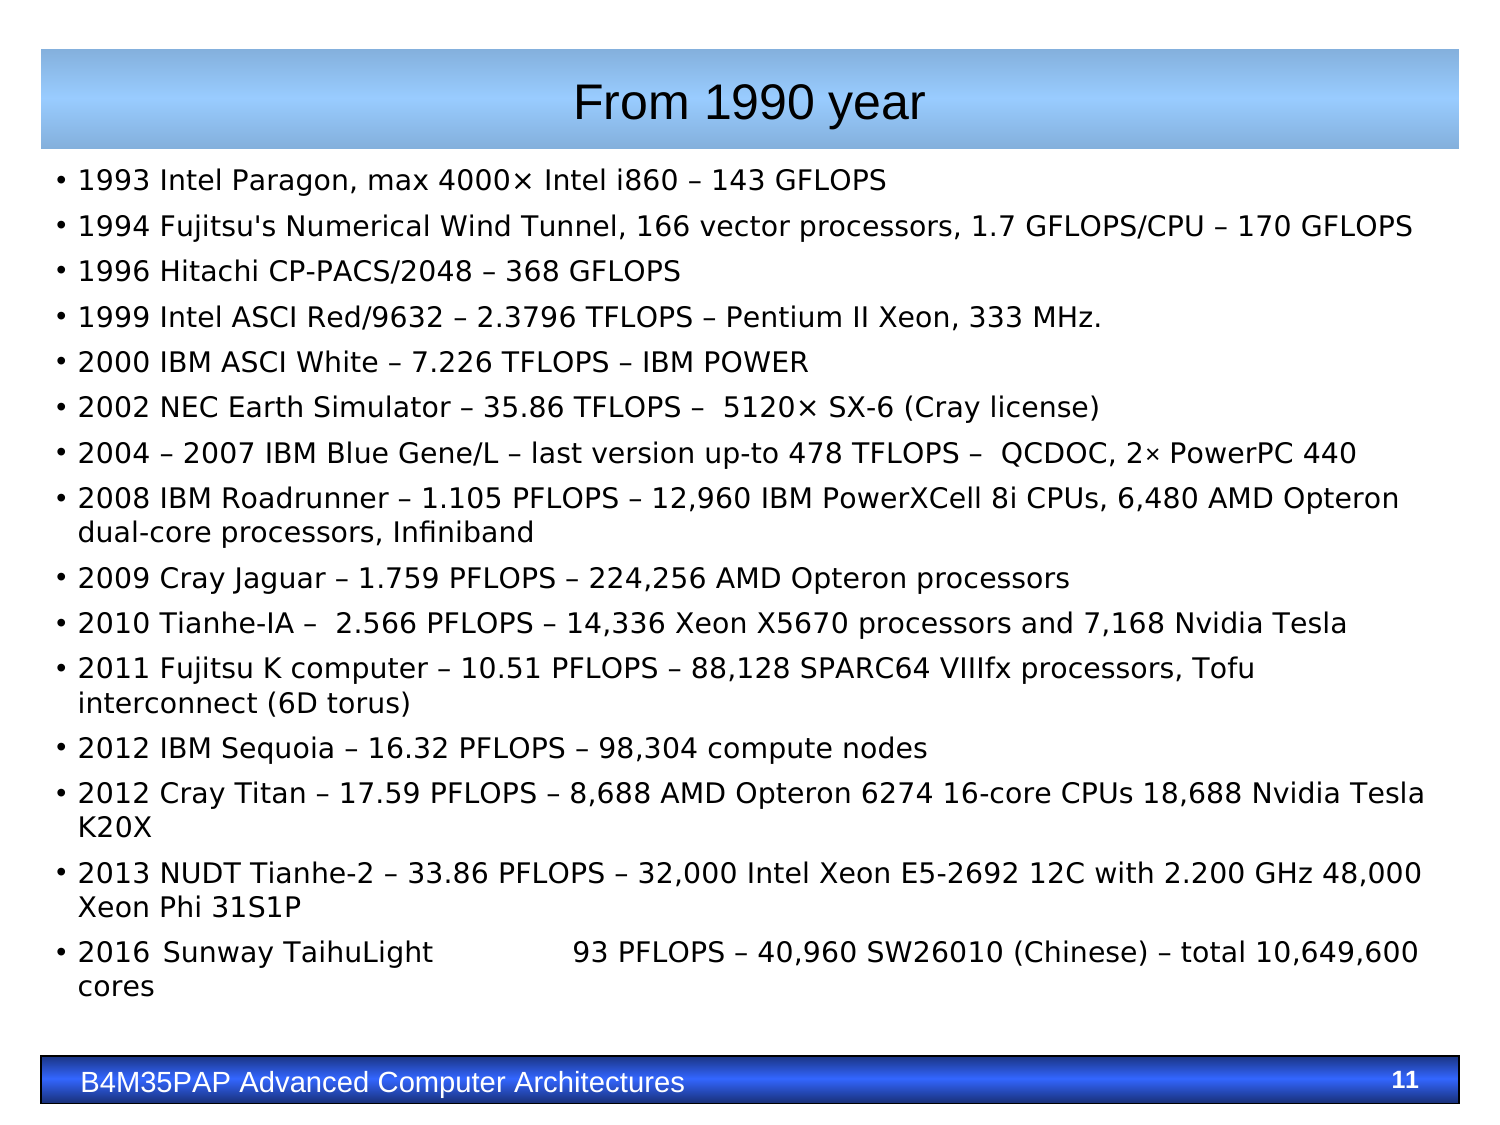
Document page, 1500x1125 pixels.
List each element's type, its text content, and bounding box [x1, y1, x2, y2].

title From 1990 year [41, 49, 1459, 149]
list 1993 Intel Paragon, max 4000× Intel i860 – 143 GFLOPS 1994 Fujitsu's Numerical Wind Tunnel, 166 vector processors, 1.7 GFLOPS/CPU – 170 GFLOPS 1996 Hitachi CP-PACS/2048 – 368 GFLOPS 1999 Intel ASCI Red/9632 – 2.3796 TFLOPS – Pentium II Xeon, 333 MHz. 2000 IBM ASCI White – 7.226 TFLOPS – IBM POWER 2002 NEC Earth Simulator – 35.86 TFLOPS – 5120× SX-6 (Cray license) 2004 – 2007 IBM Blue Gene/L – last version up-to 478 TFLOPS – QCDOC, 2× PowerPC 440 2008 IBM Roadrunner – 1.105 PFLOPS – 12,960 IBM PowerXCell 8i CPUs, 6,480 AMD Opteron dual-core processors, Infiniband 2009 Cray Jaguar – 1.759 PFLOPS – 224,256 AMD Opteron processors 2010 Tianhe-IA – 2.566 PFLOPS – 14,336 Xeon X5670 processors and 7,168 Nvidia Tesla 2011 Fujitsu K computer – 10.51 PFLOPS – 88,128 SPARC64 VIIIfx processors, Tofu interconnect (6D torus) 2012 IBM Sequoia – 16.32 PFLOPS – 98,304 compute nodes 2012 Cray Titan – 17.59 PFLOPS – 8,688 AMD Opteron 6274 16-core CPUs 18,688 Nvidia Tesla K20X 2013 NUDT Tianhe-2 – 33.86 PFLOPS – 32,000 Intel Xeon E5-2692 12C with 2.200 GHz 48,000 Xeon Phi 31S1P 2016 Sunway TaihuLight 93 PFLOPS – 40,960 SW26010 (Chinese) – total 10,649,600 cores [41, 154, 1455, 1027]
